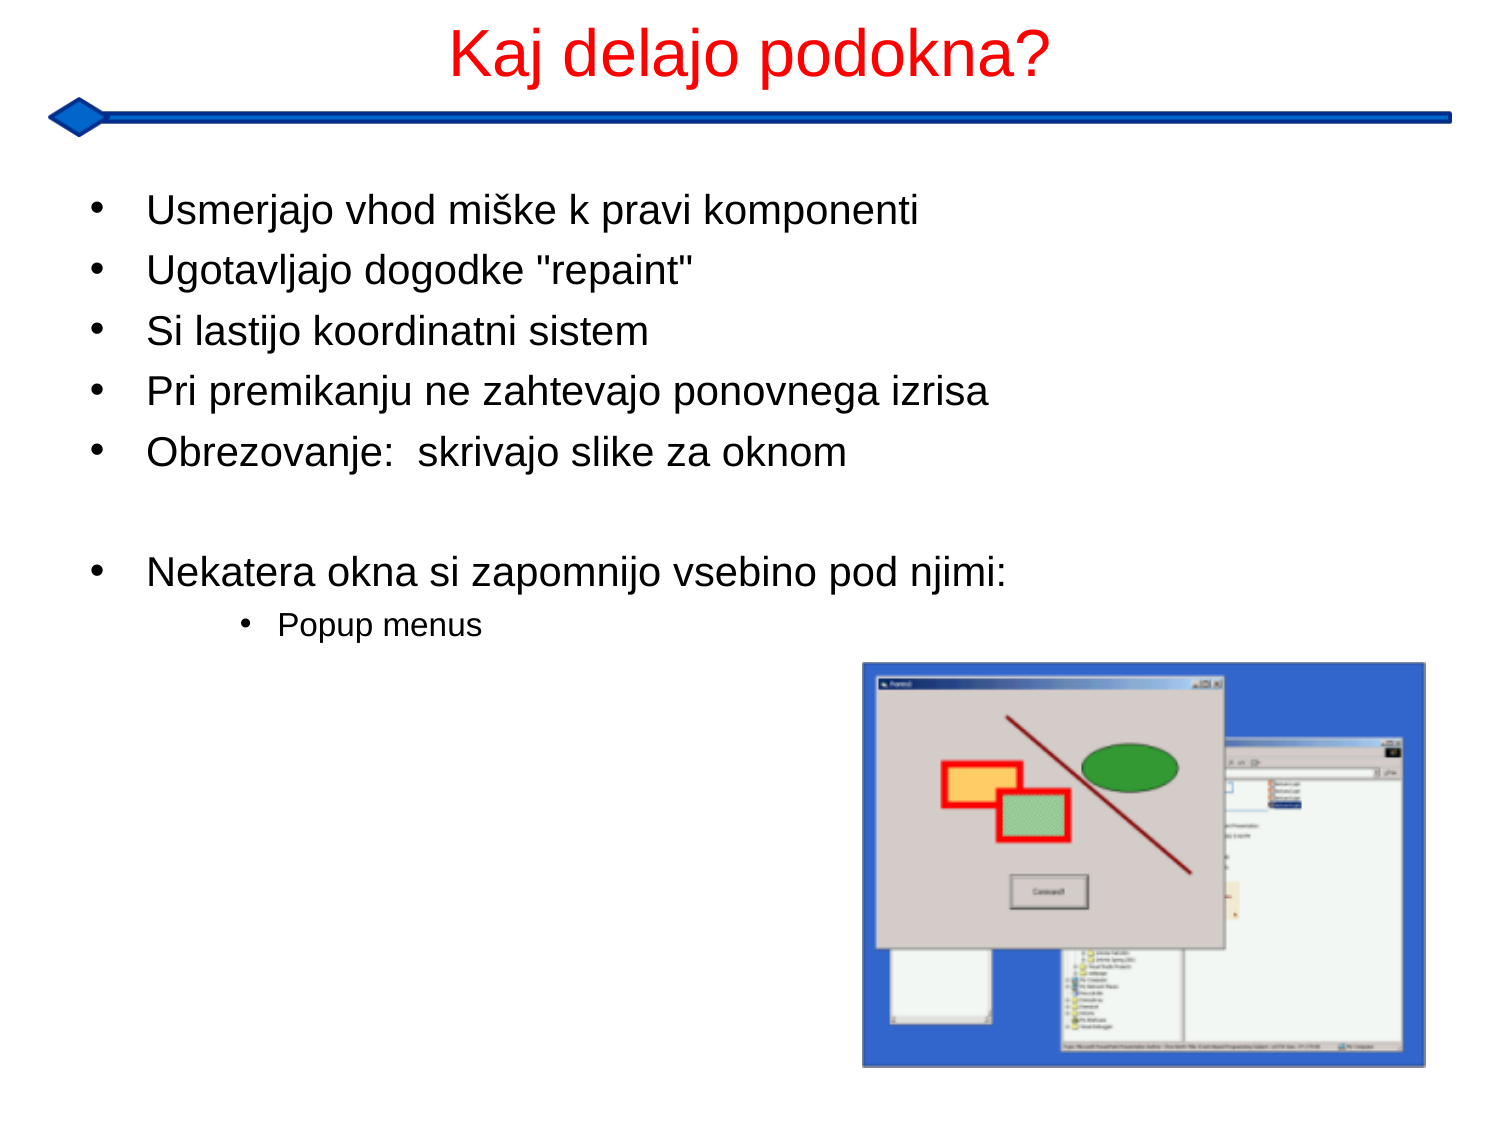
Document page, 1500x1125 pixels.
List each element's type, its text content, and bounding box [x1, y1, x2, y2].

picture [862, 738, 1426, 1068]
title Kaj delajo podokna? [12, 0, 1488, 100]
picture [48, 100, 1452, 137]
text_box Usmerjajo vhod miške k pravi komponenti Ugotavljajo dogodke "repaint" Si lastijo koordinatni sistem Pri premikanju ne zahtevajo ponovnega izrisa Obrezovanje: skrivajo slike za oknom Nekatera okna si zapomnijo vsebino pod njimi: Popup menus [75, 174, 1500, 738]
